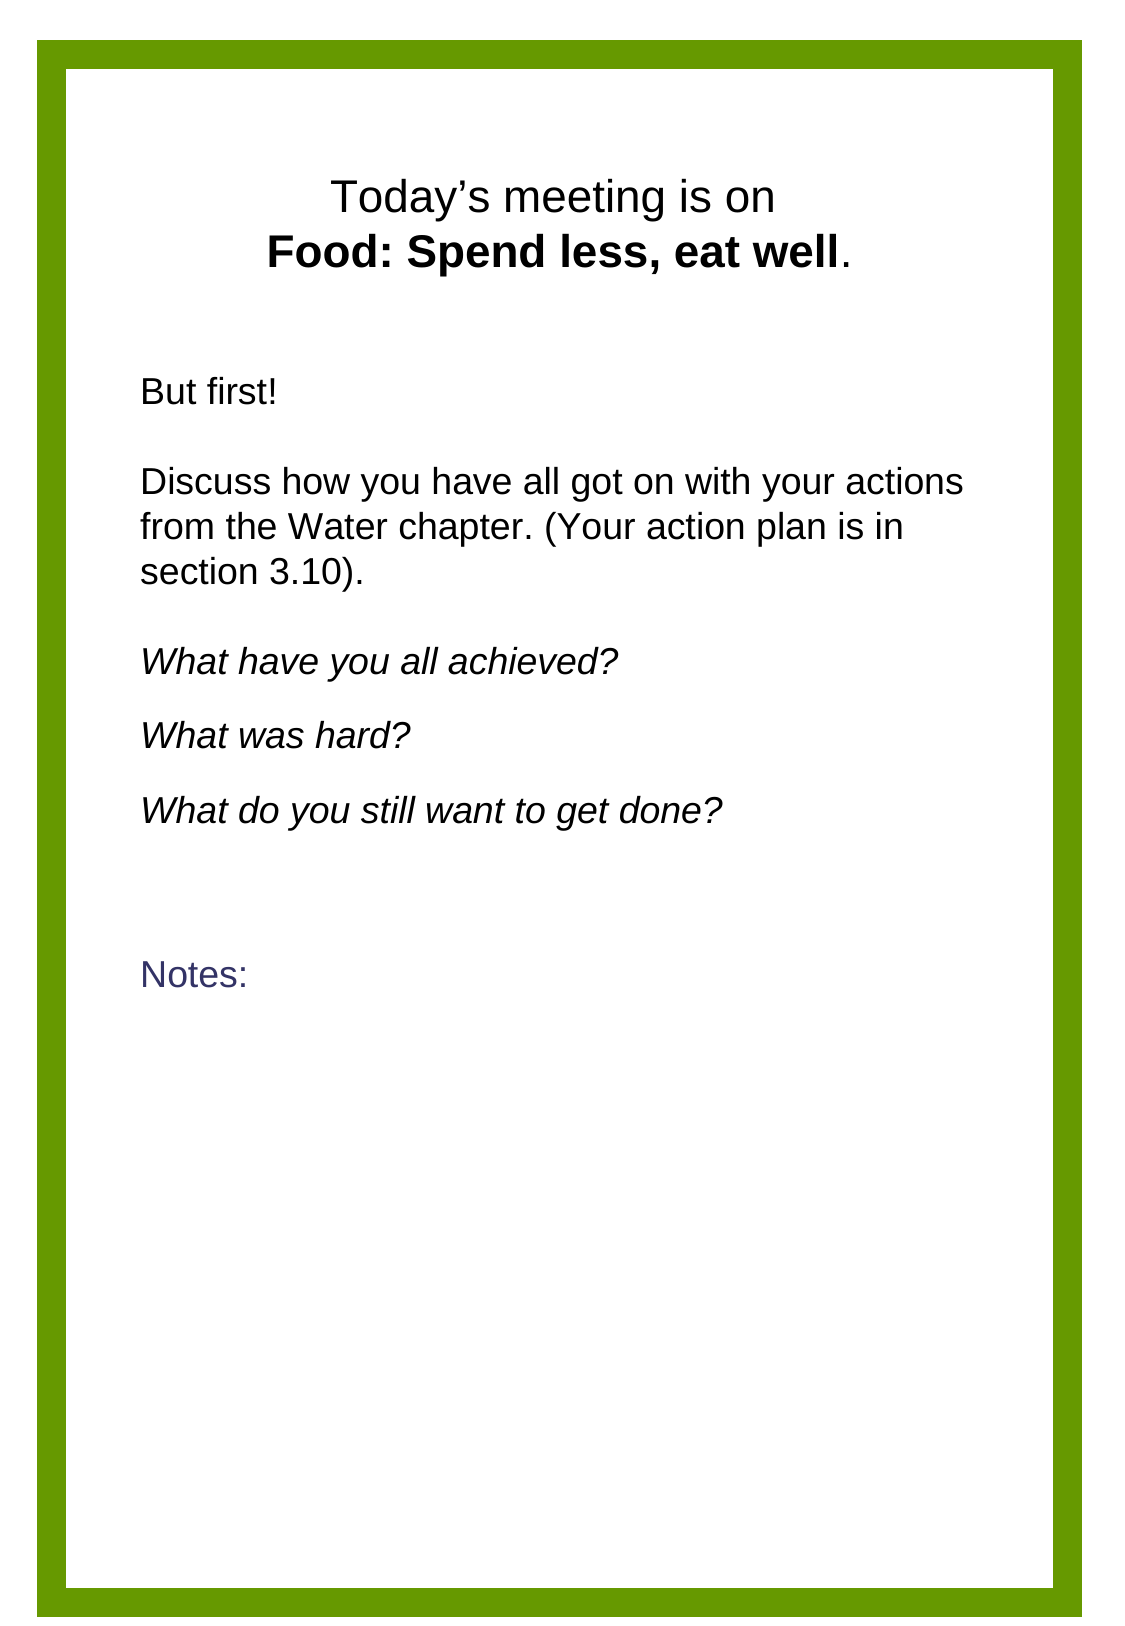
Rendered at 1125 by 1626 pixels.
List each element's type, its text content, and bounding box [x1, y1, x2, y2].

text_box Today’s meeting is on Food: Spend less, eat well. But first! Discuss how you have all got on with your actions from the Water chapter. (Your action plan is in section 3.10). What have you all achieved? What was hard? What do you still want to get done? Notes: [51, 54, 1068, 1603]
text_box [764, 0, 1125, 152]
